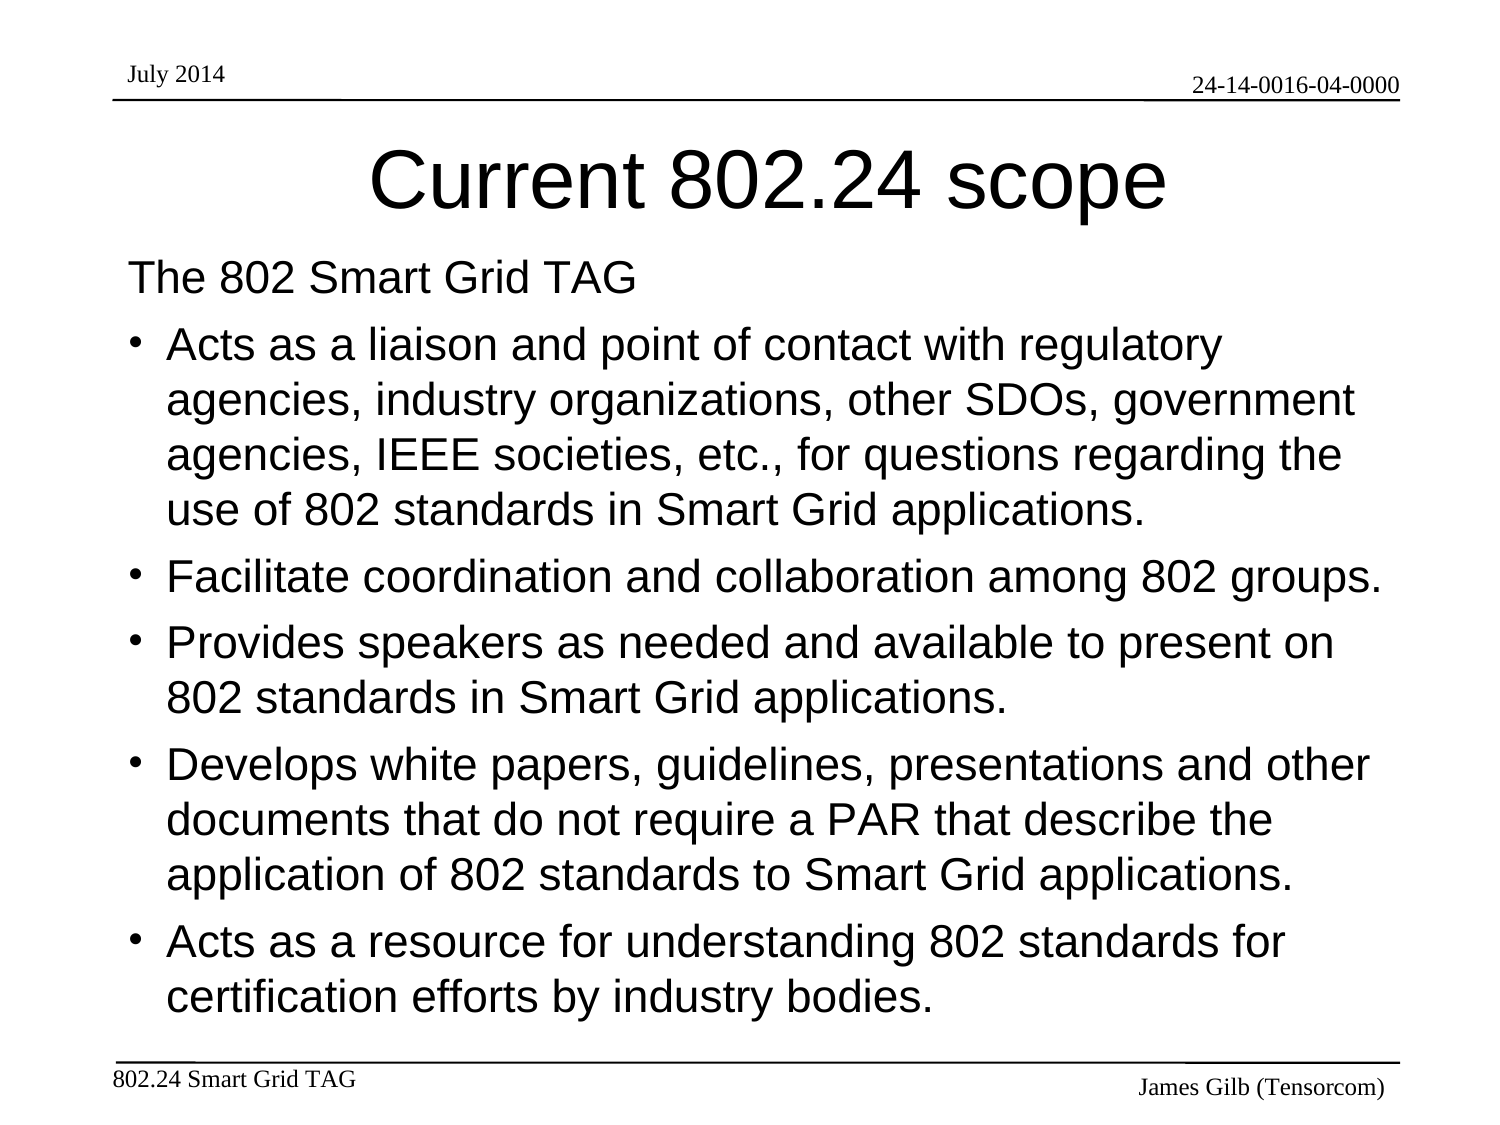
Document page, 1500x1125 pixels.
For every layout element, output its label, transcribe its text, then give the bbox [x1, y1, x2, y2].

title Current 802.24 scope [112, 112, 1425, 238]
list The 802 Smart Grid TAG Acts as a liaison and point of contact with regulatory agencies, industry organizations, other SDOs, government agencies, IEEE societies, etc., for questions regarding the use of 802 standards in Smart Grid applications. Facilitate coordination and collaboration among 802 groups. Provides speakers as needed and available to present on 802 standards in Smart Grid applications. Develops white papers, guidelines, presentations and other documents that do not require a PAR that describe the application of 802 standards to Smart Grid applications. Acts as a resource for understanding 802 standards for certification efforts by industry bodies. [112, 240, 1425, 1051]
